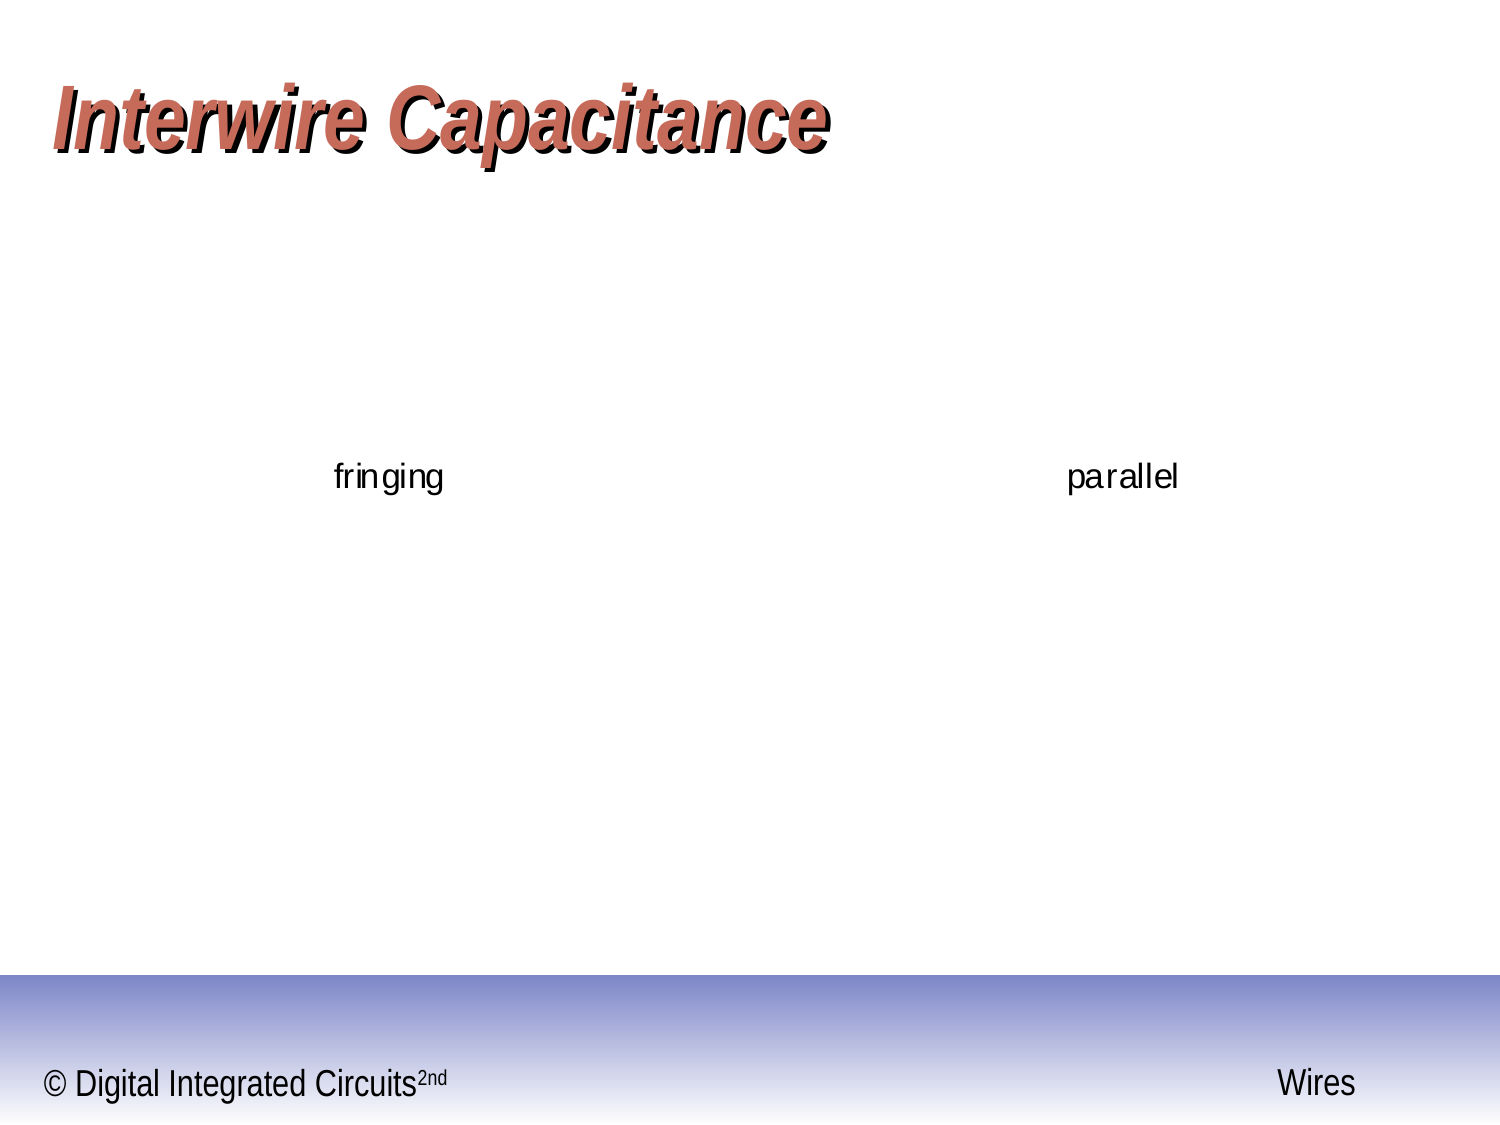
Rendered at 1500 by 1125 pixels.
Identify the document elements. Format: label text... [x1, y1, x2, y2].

title Interwire Capacitance [37, 37, 1463, 175]
picture [324, 299, 1251, 963]
